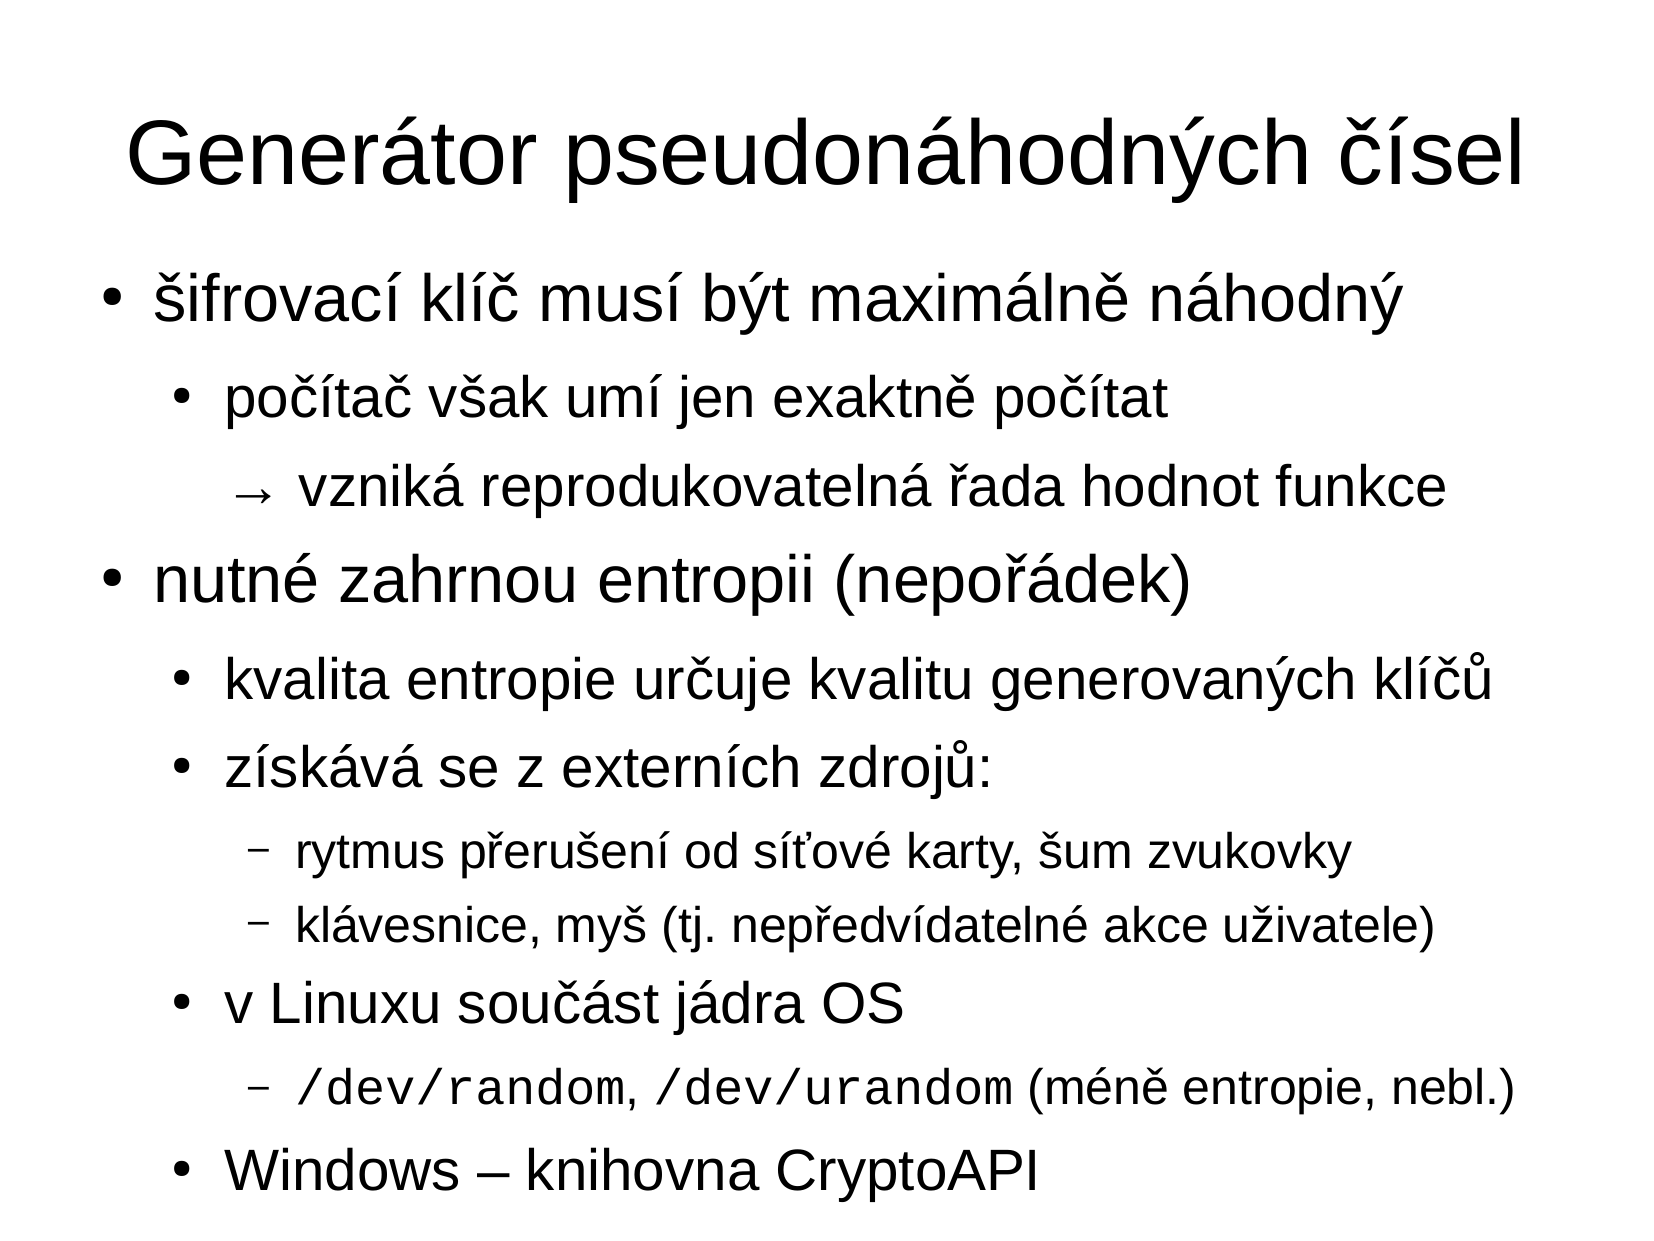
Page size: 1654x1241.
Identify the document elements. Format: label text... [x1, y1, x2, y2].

title Generátor pseudonáhodných čísel [82, 56, 1571, 250]
list šifrovací klíč musí být maximálně náhodný počítač však umí jen exaktně počítat → vzniká reprodukovatelná řada hodnot funkce nutné zahrnou entropii (nepořádek) kvalita entropie určuje kvalitu generovaných klíčů získává se z externích zdrojů: rytmus přerušení od síťové karty, šum zvukovky klávesnice, myš (tj. nepředvídatelné akce uživatele) v Linuxu součást jádra OS /dev/random, /dev/urandom (méně entropie, nebl.) Windows – knihovna CryptoAPI [82, 260, 1571, 1200]
